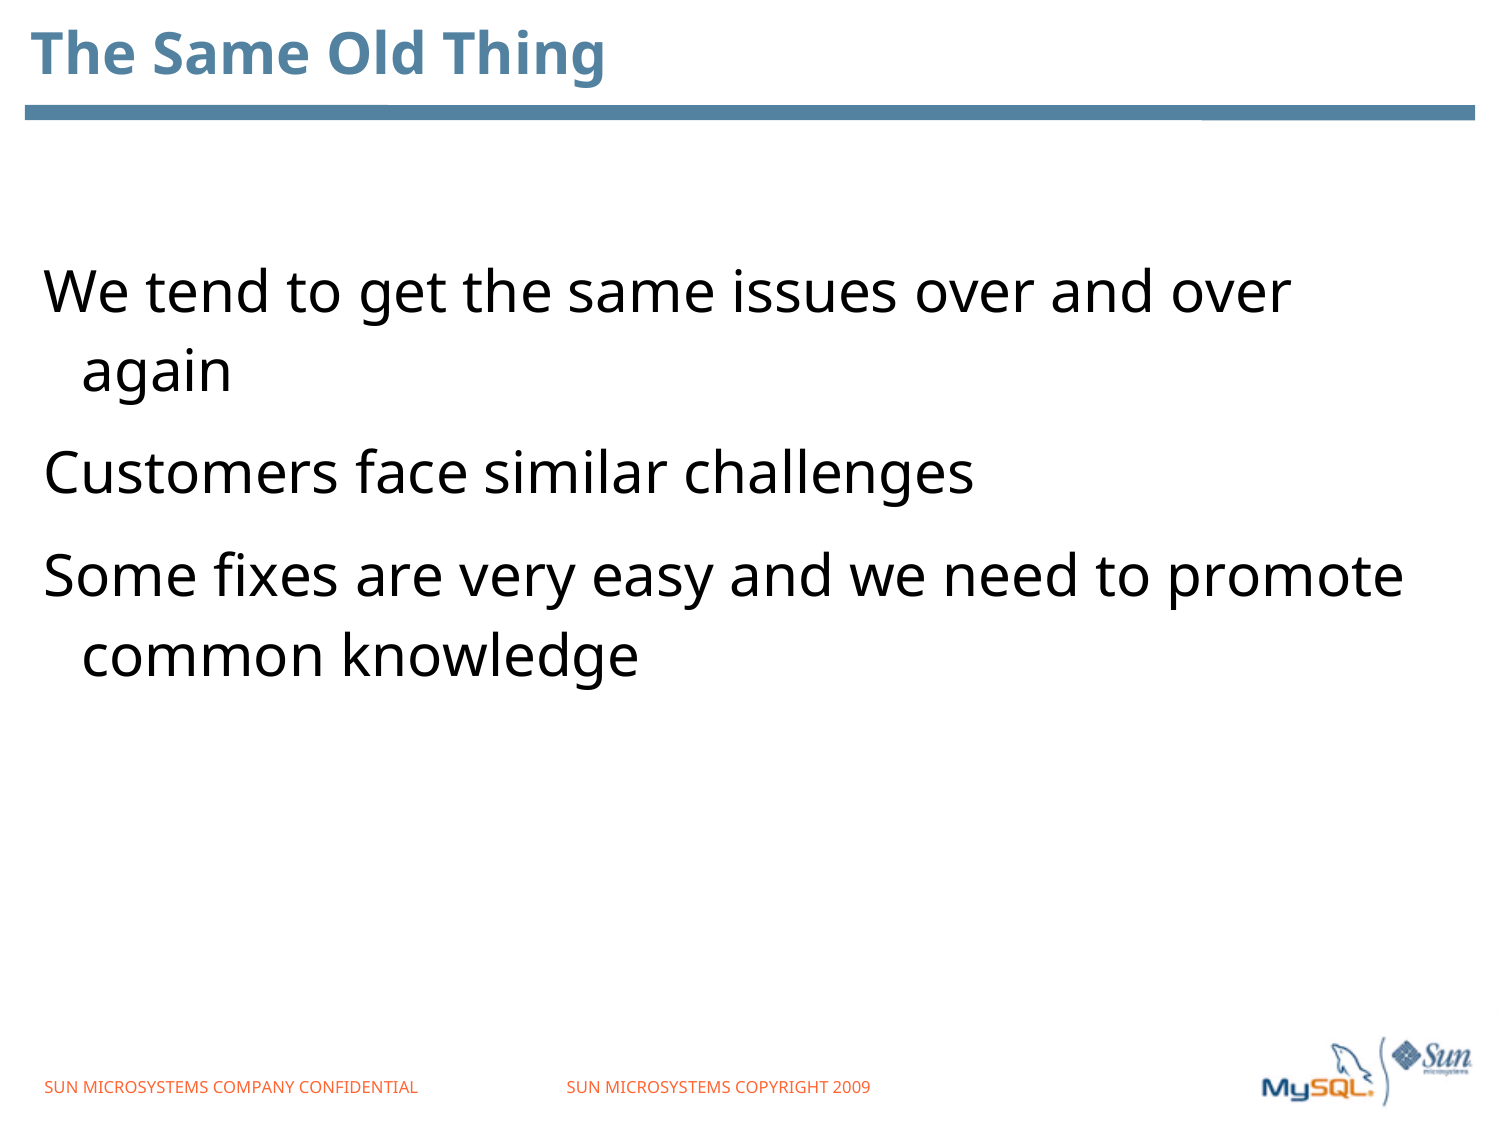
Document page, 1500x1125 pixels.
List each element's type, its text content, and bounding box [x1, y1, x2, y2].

title The Same Old Thing [0, 23, 1500, 165]
list We tend to get the same issues over and over again Customers face similar challenges Some fixes are very easy and we need to promote common knowledge [43, 249, 1440, 763]
picture [1246, 1009, 1500, 1125]
